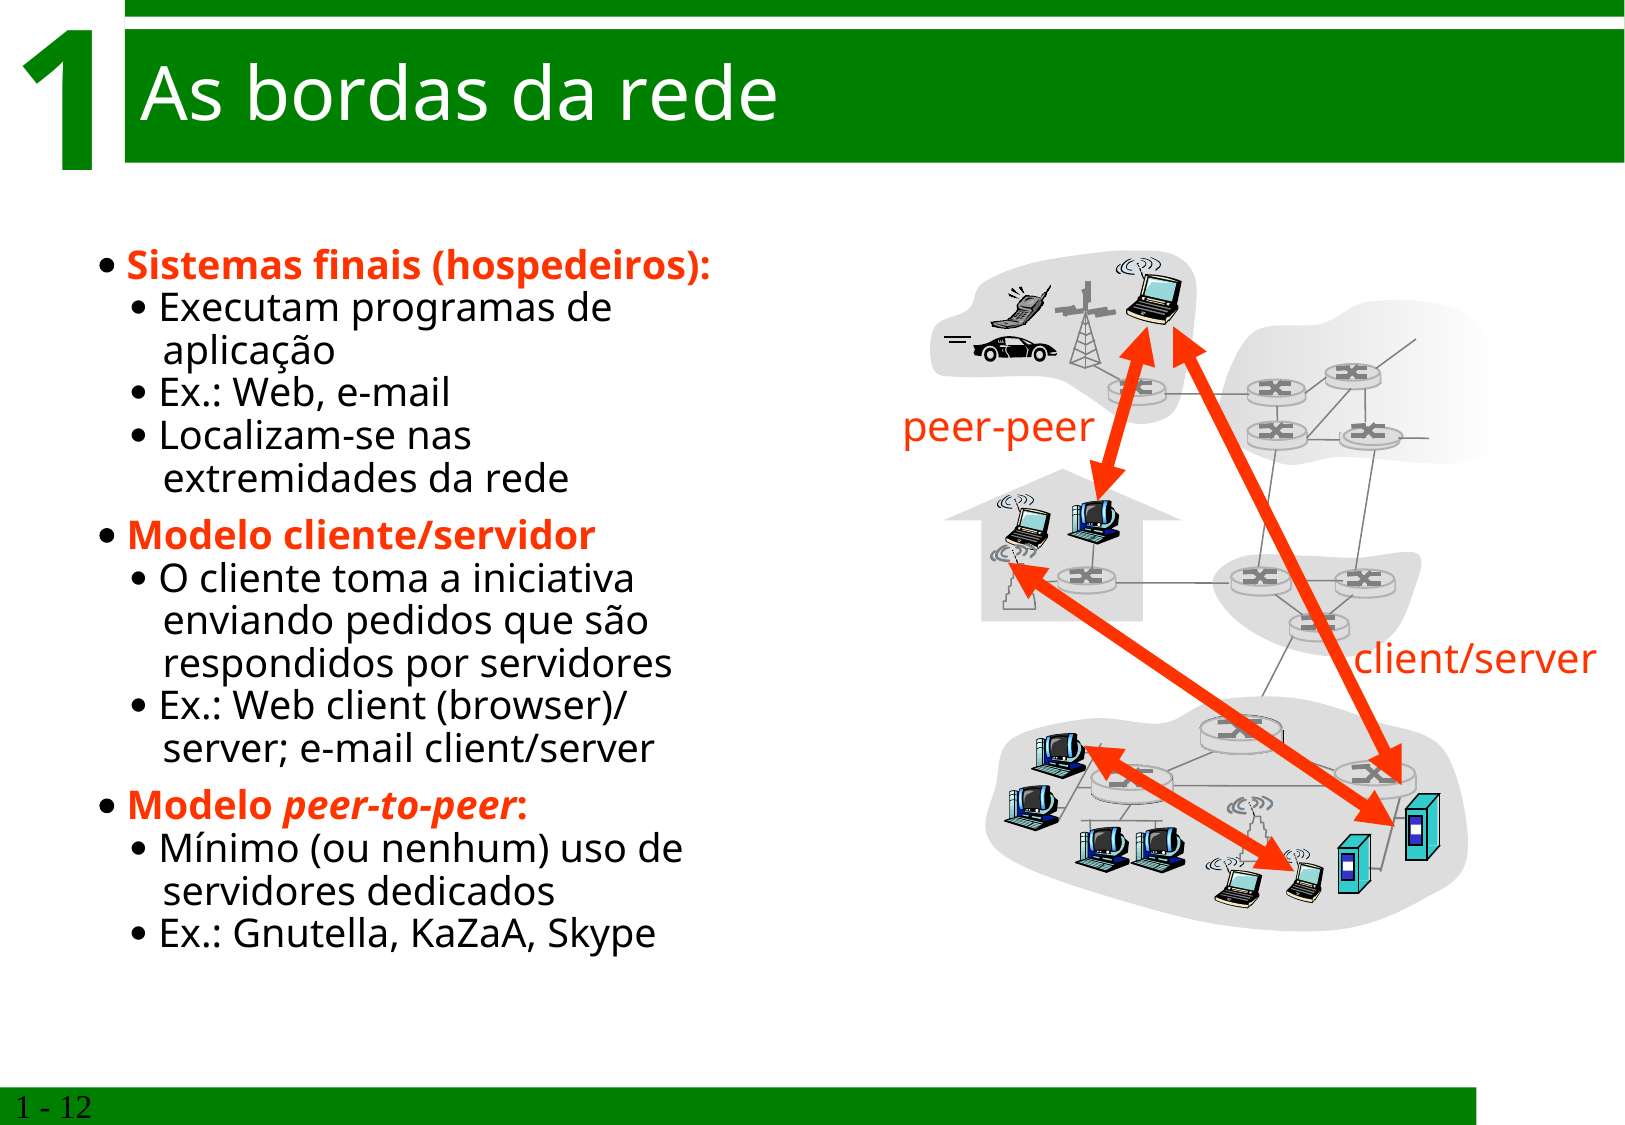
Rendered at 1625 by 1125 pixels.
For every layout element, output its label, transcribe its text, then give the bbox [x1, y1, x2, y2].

picture [1261, 816, 1273, 837]
text_box [1086, 335, 1092, 343]
picture [1004, 564, 1013, 601]
text_box [1072, 351, 1084, 361]
chart [1003, 784, 1060, 832]
picture [996, 492, 1051, 551]
picture [1205, 856, 1263, 909]
text_box [1087, 754, 1091, 765]
picture [1279, 847, 1324, 904]
text_box [1076, 359, 1085, 366]
text_box [1088, 257, 1197, 424]
picture [973, 332, 1058, 363]
text_box [1086, 359, 1095, 366]
picture [990, 285, 1051, 329]
text_box [943, 468, 1183, 622]
text_box [930, 250, 1177, 416]
text_box [1212, 554, 1330, 657]
chart [1067, 500, 1121, 545]
list  Sistemas finais (hospedeiros):  Executam programas de aplicação  Ex.: Web, e-mail  Localizam-se nas extremidades da rede  Modelo cliente/servidor  O cliente toma a iniciativa enviando pedidos que são respondidos por servidores  Ex.: Web client (browser)/ server; e-mail client/server  Modelo peer-to-peer:  Mínimo (ou nenhum) uso de servidores dedicados  Ex.: Gnutella, KaZaA, Skype [85, 237, 738, 1000]
text_box [1079, 334, 1085, 343]
text_box [1087, 352, 1098, 360]
text_box client/server [1338, 624, 1613, 691]
picture [1115, 256, 1182, 325]
text_box [1219, 299, 1497, 465]
text_box [1379, 771, 1390, 778]
text_box [1076, 343, 1085, 352]
text_box [985, 696, 1468, 932]
chart [1074, 826, 1187, 874]
text_box [1086, 343, 1094, 353]
chart [1030, 732, 1087, 780]
text_box peer-peer [887, 392, 1111, 458]
text_box As bordas da rede [125, 37, 1625, 138]
text_box [1295, 551, 1422, 641]
picture [1241, 816, 1253, 835]
